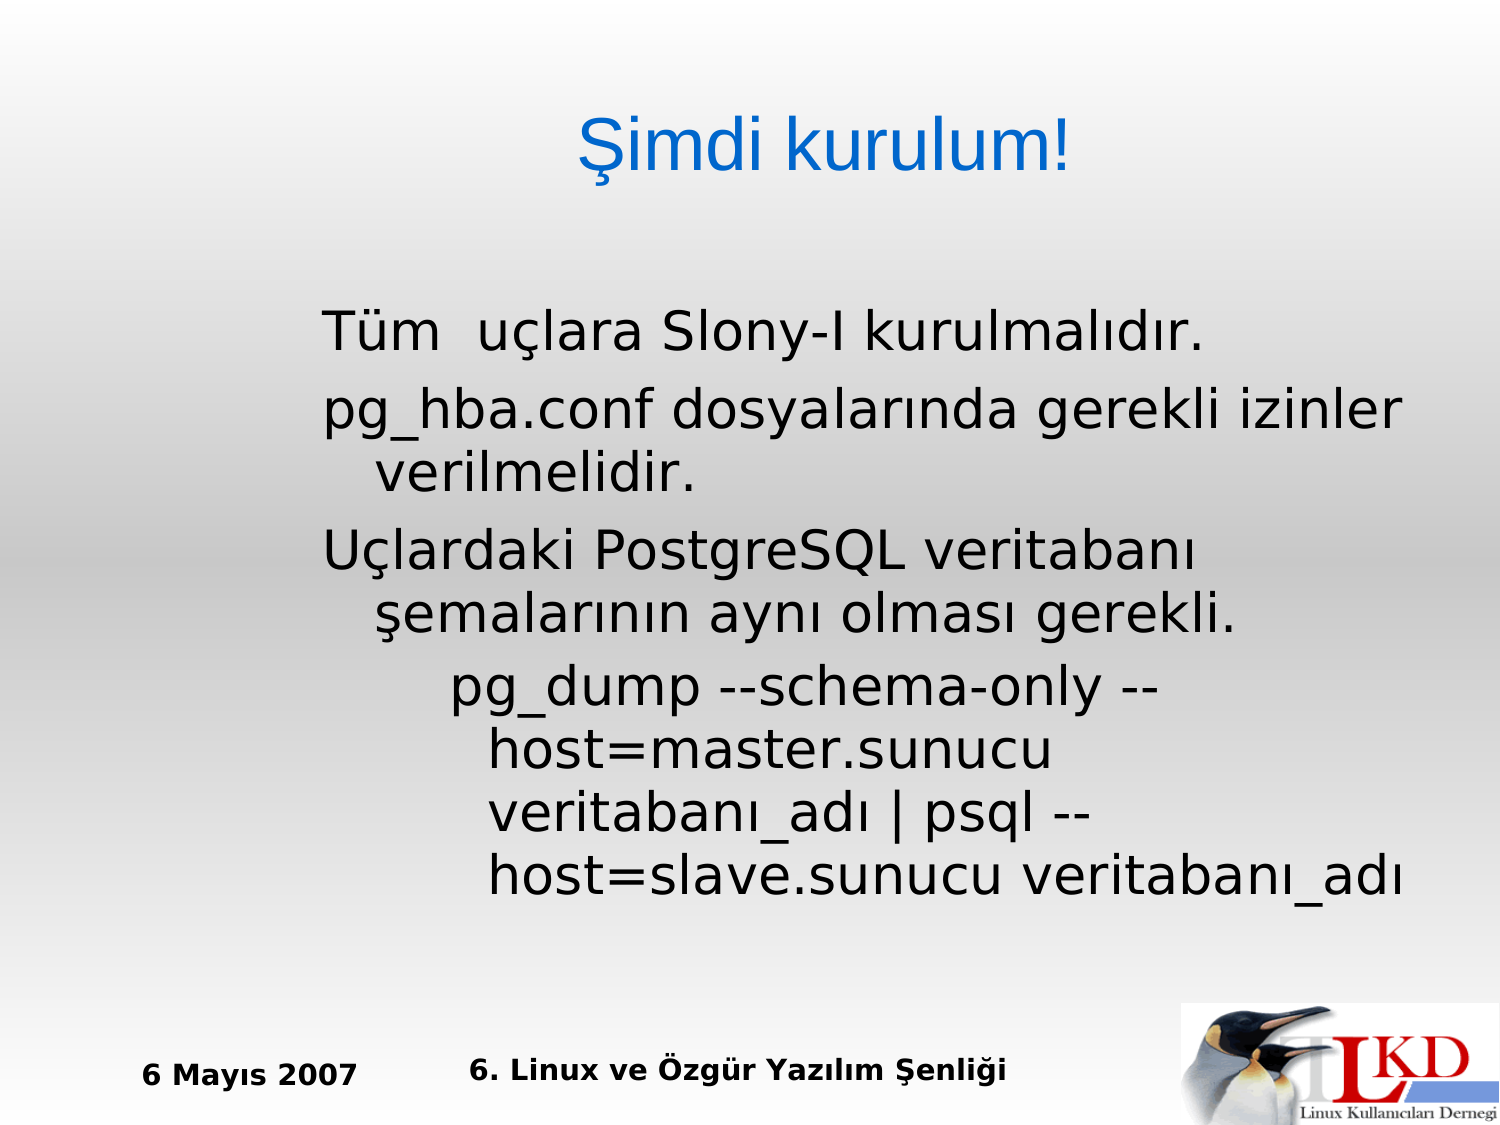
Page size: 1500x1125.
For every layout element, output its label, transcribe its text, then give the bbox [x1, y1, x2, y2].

list Tüm uçlara Slony-I kurulmalıdır. pg_hba.conf dosyalarında gerekli izinler verilmelidir. Uçlardaki PostgreSQL veritabanı şemalarının aynı olması gerekli. pg_dump --schema-only --host=master.sunucu veritabanı_adı | psql --host=slave.sunucu veritabanı_adı [224, 299, 1425, 975]
picture [1181, 1003, 1499, 1125]
title Şimdi kurulum! [224, 49, 1425, 238]
